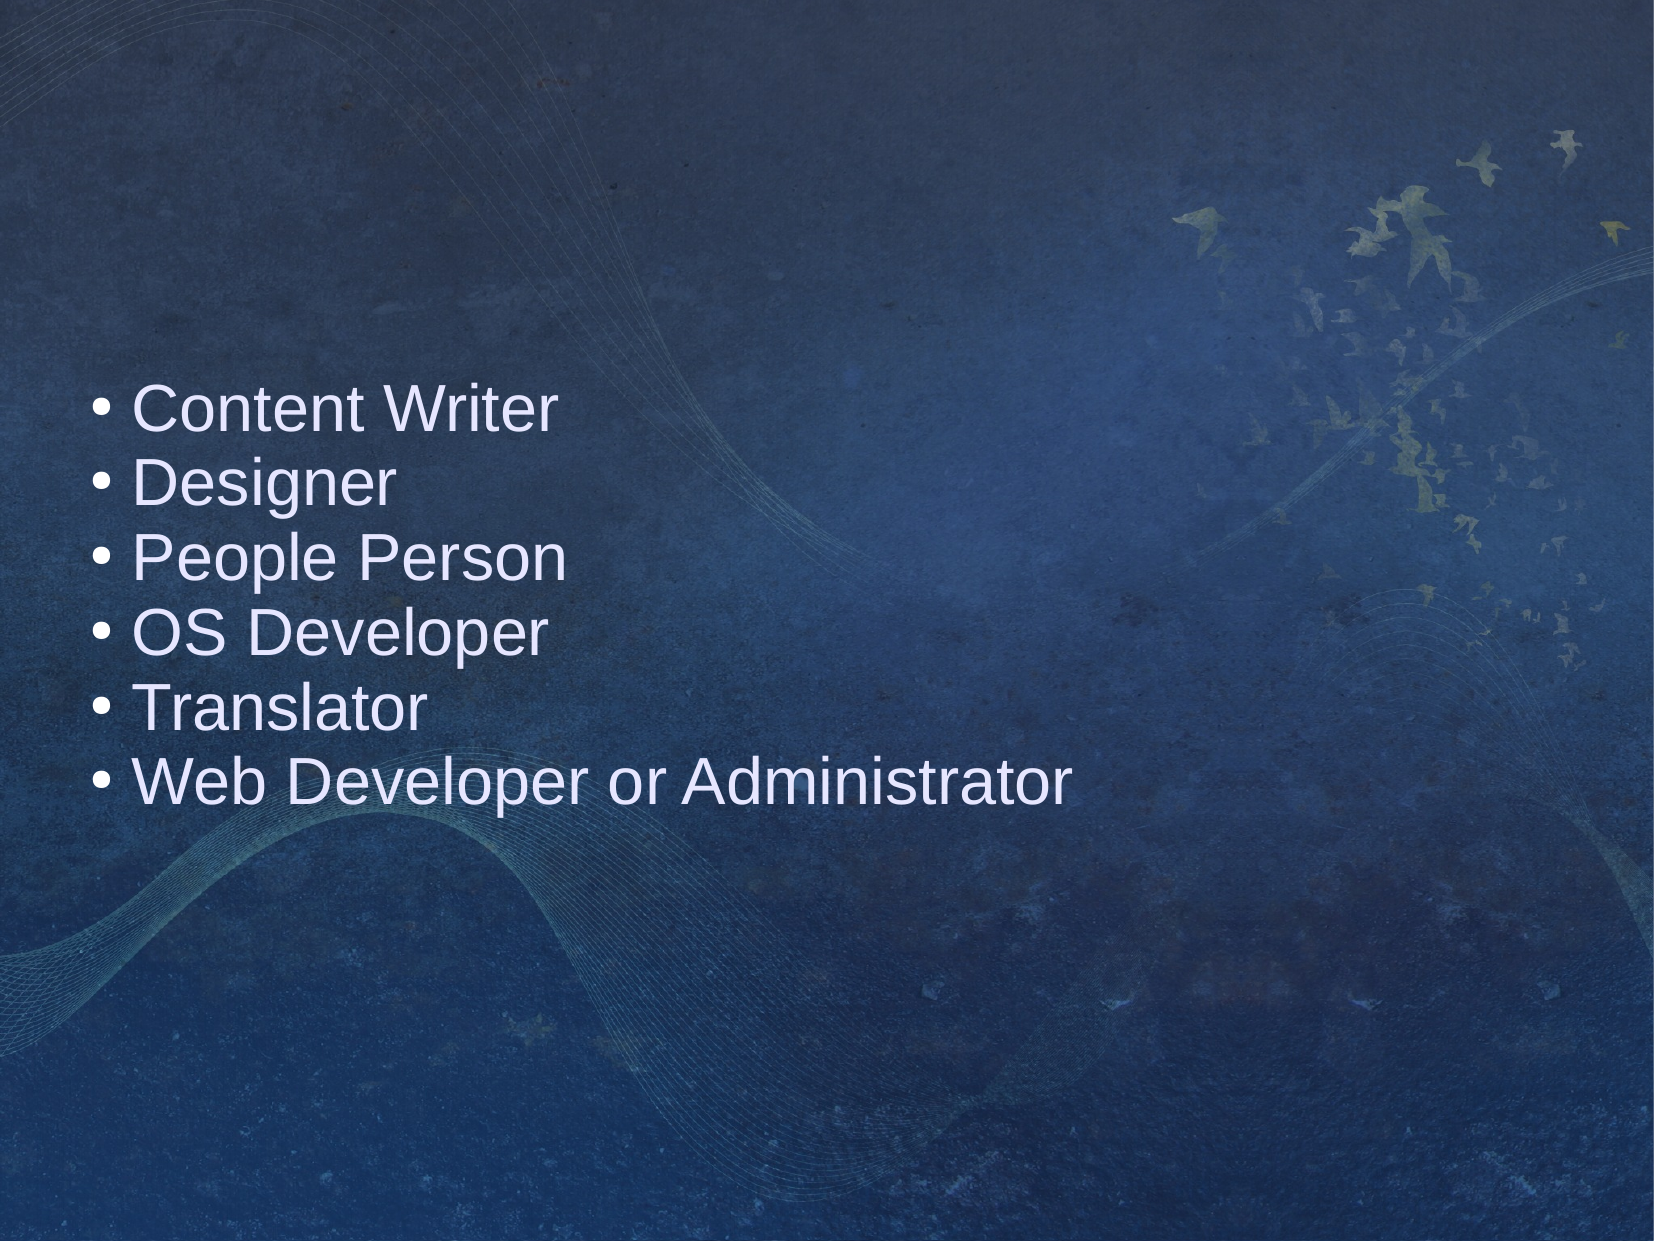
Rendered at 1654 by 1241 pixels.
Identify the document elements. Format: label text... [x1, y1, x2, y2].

picture [0, 0, 1654, 1241]
subtitle Content Writer Designer People Person OS Developer Translator Web Developer or Administrator [89, 100, 1578, 1015]
